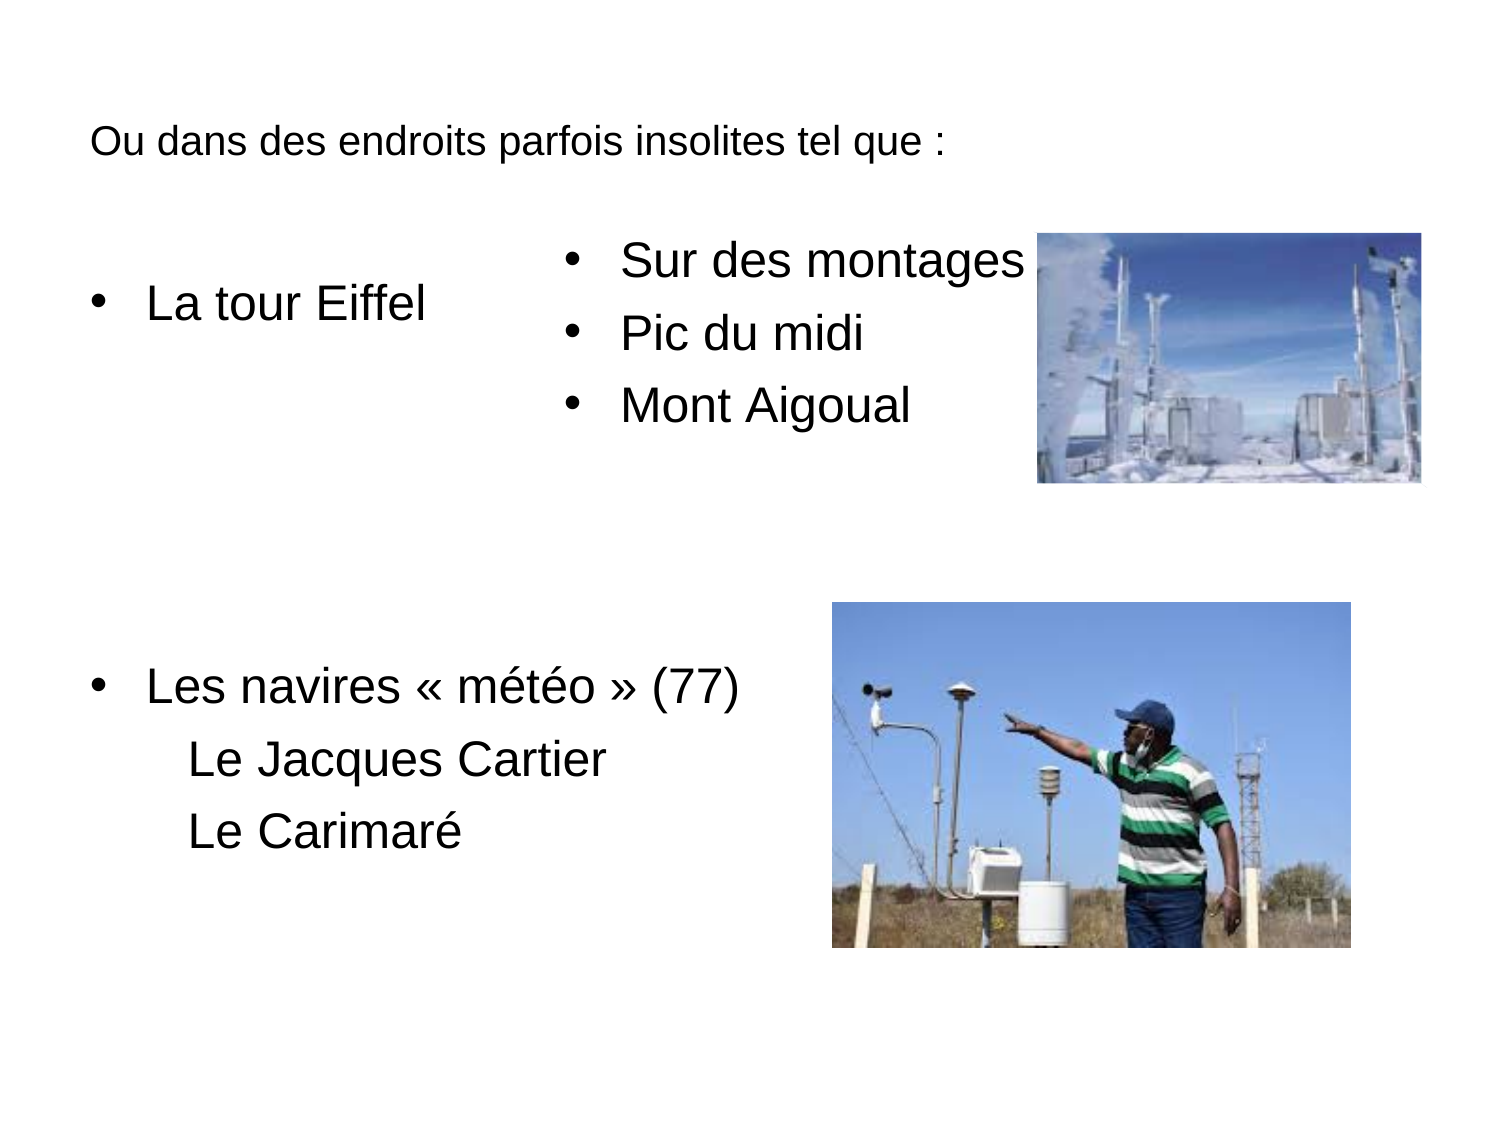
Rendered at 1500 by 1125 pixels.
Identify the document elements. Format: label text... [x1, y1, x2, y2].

picture [832, 602, 1351, 948]
text_box Sur des montages Pic du midi Mont Aigoual [549, 220, 1046, 579]
text_box [1033, 231, 1428, 488]
text_box Les navires « météo » (77) Le Jacques Cartier Le Carimaré [75, 646, 762, 1006]
text_box La tour Eiffel [75, 262, 738, 622]
title Ou dans des endroits parfois insolites tel que : [75, 45, 1426, 233]
